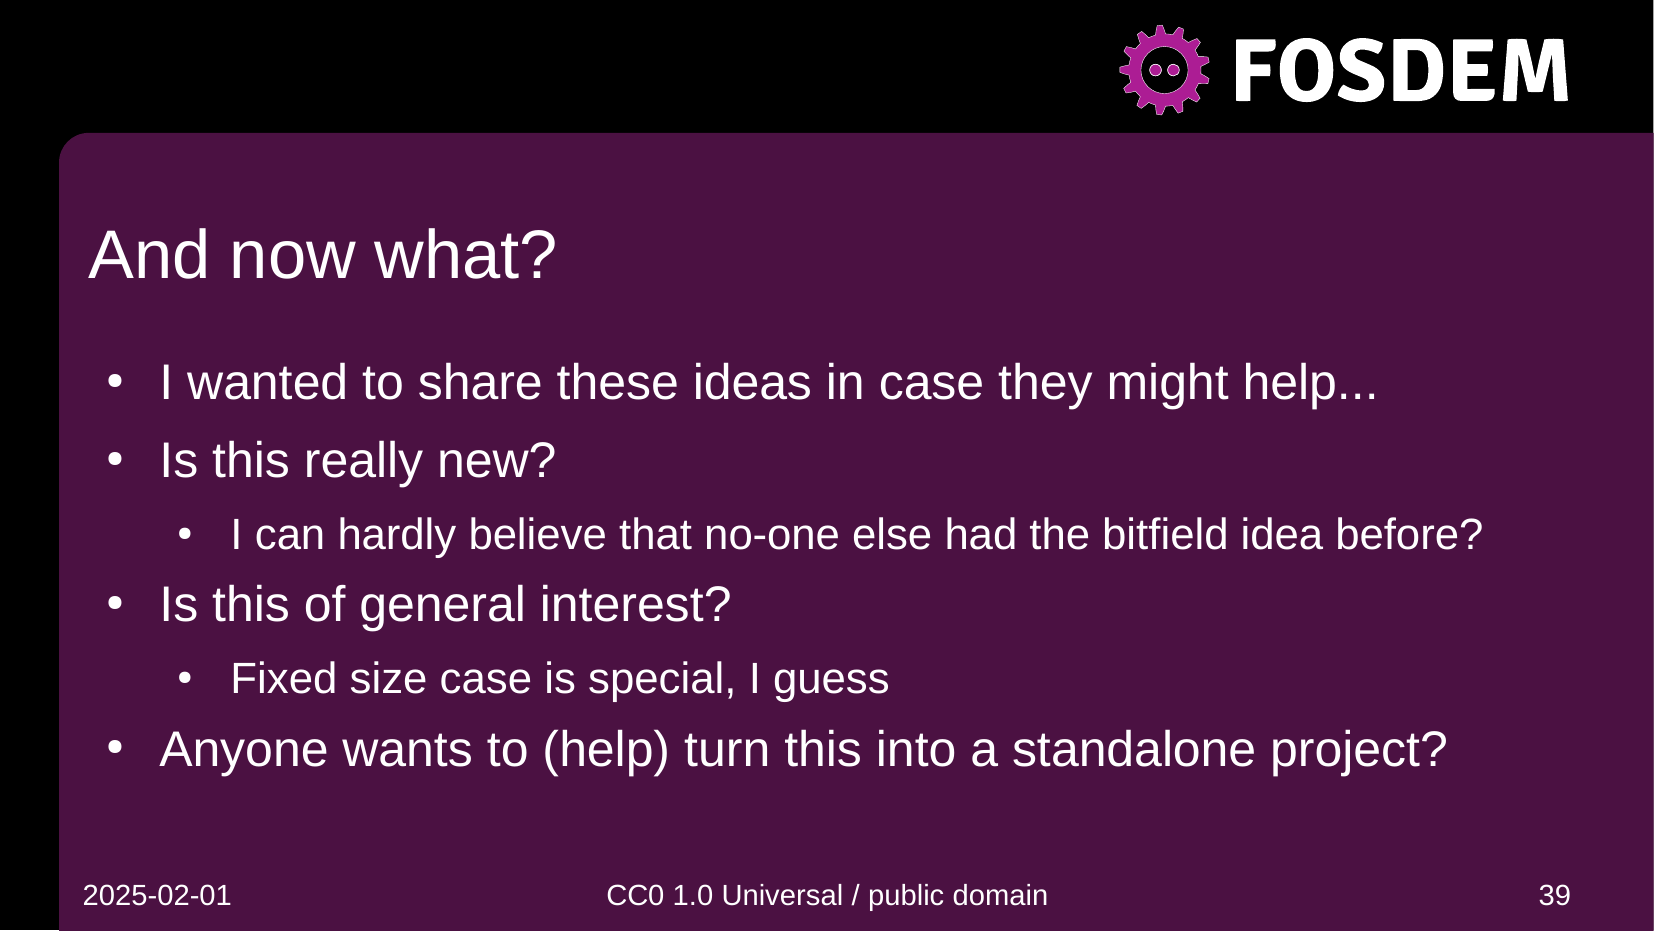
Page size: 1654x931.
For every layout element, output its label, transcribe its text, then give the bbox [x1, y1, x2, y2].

title And now what? [88, 176, 1577, 333]
list I wanted to share these ideas in case they might help... Is this really new? I can hardly believe that no-one else had the bitfield idea before? Is this of general interest? Fixed size case is special, I guess Anyone wants to (help) turn this into a standalone project? [88, 354, 1577, 894]
